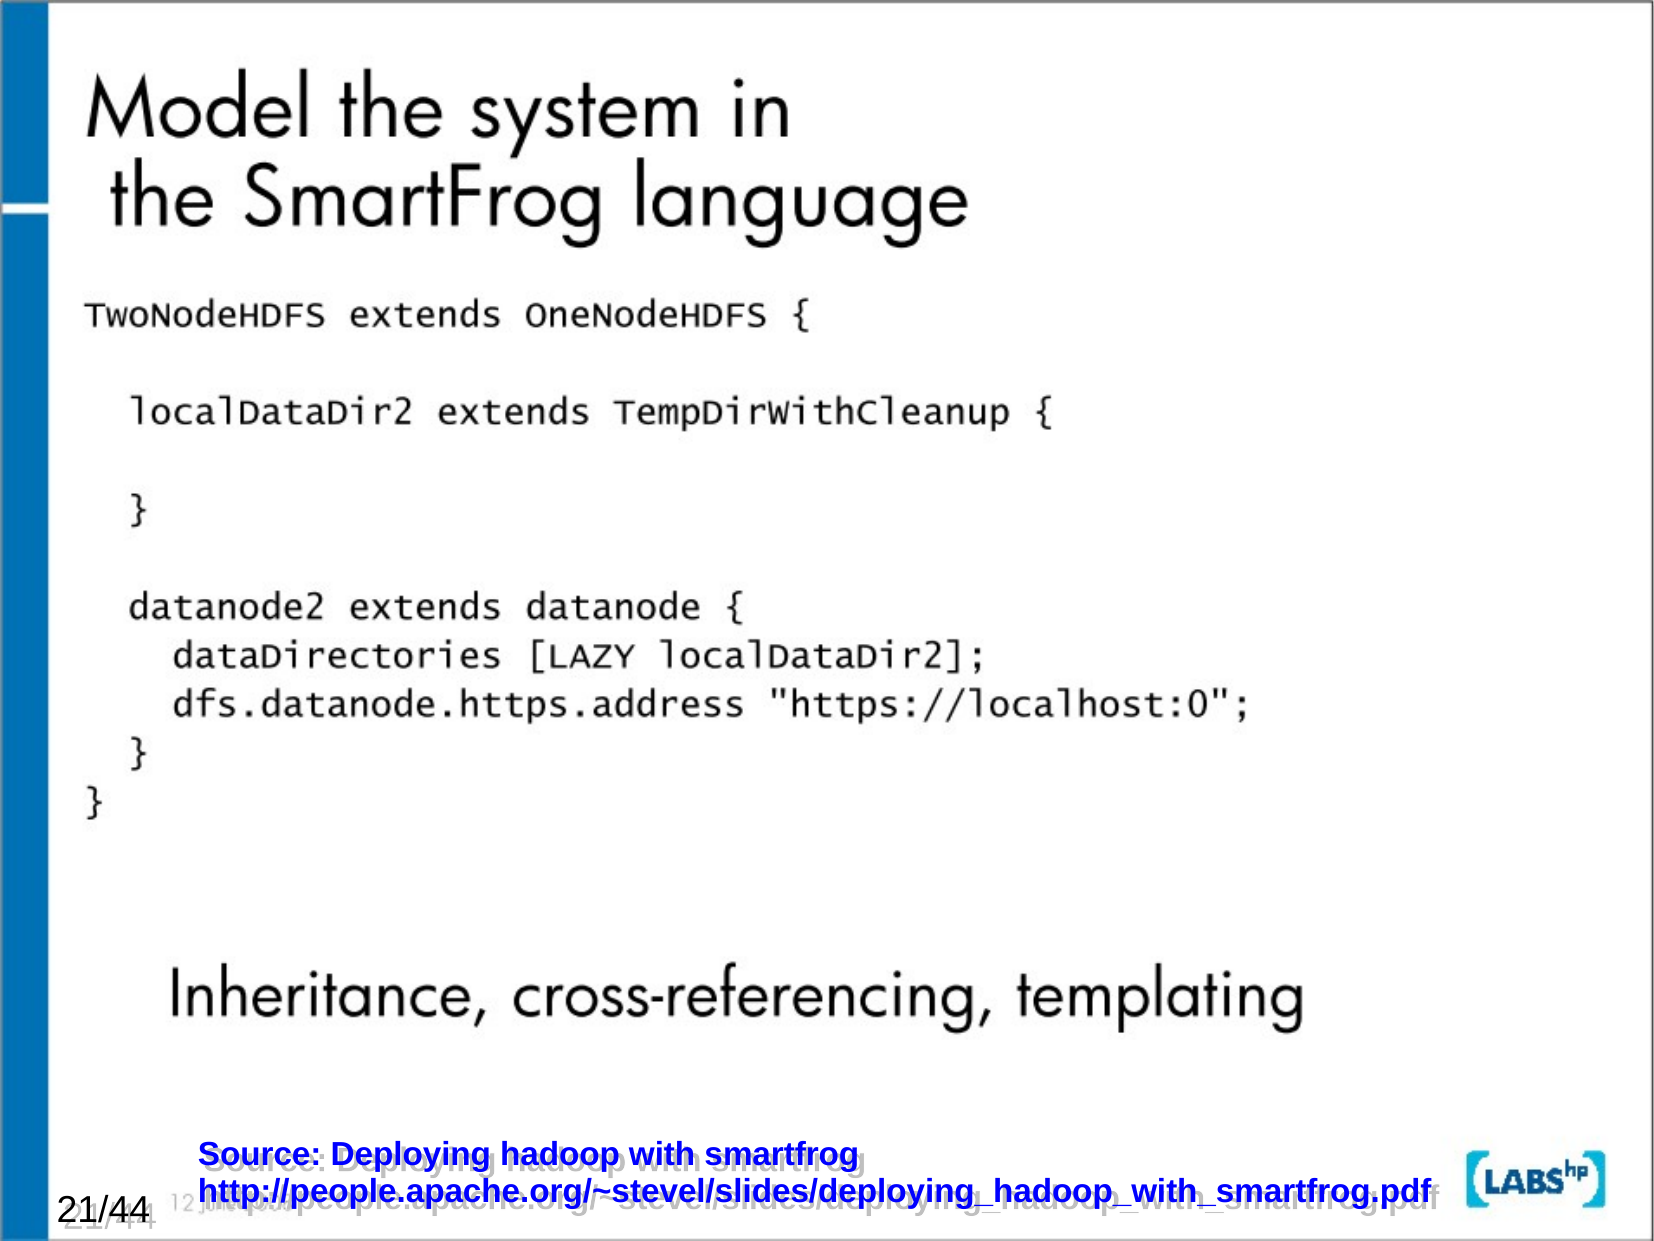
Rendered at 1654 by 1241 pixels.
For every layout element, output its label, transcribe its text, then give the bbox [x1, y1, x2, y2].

text_box Source: Deploying hadoop with smartfrog http://people.apache.org/~stevel/slides/deploying_hadoop_with_smartfrog.pdf [183, 1128, 1512, 1220]
picture [0, 0, 1654, 1241]
text_box 16/44 [29, 1181, 178, 1239]
